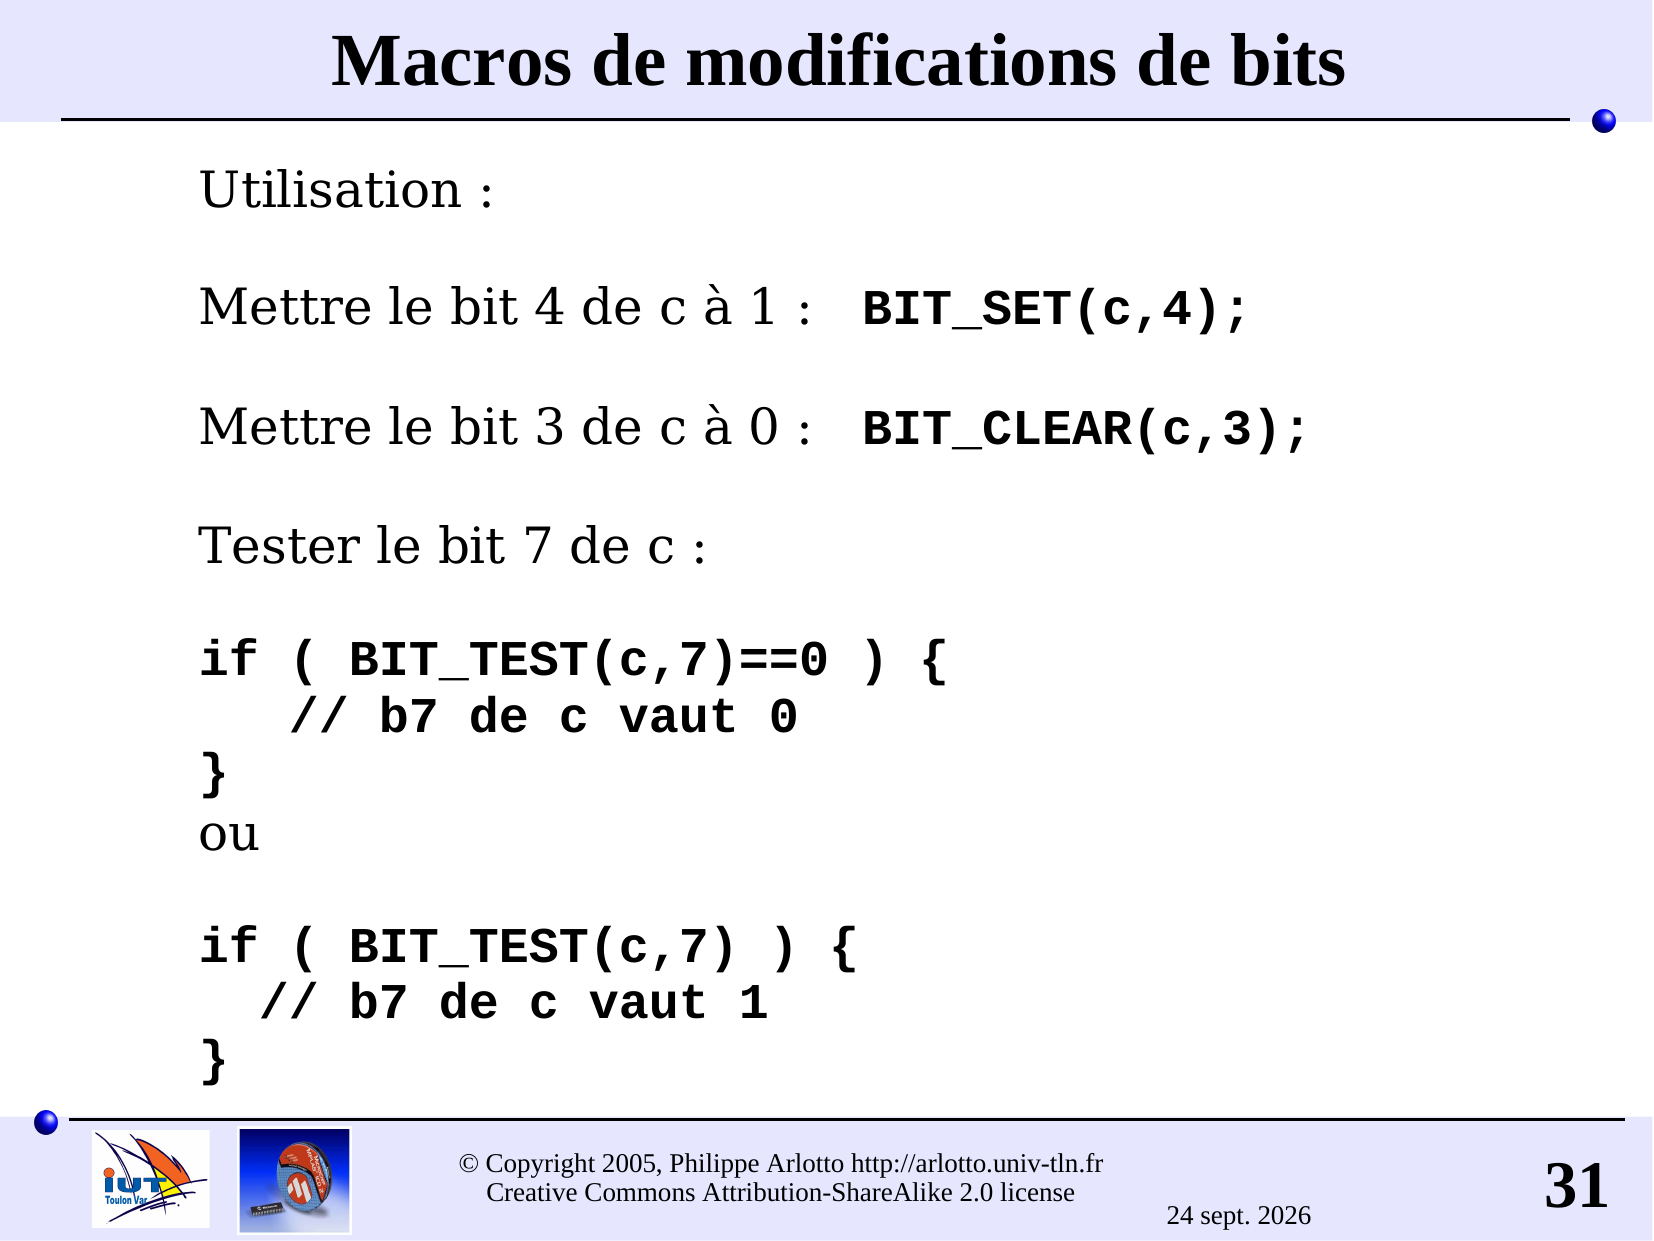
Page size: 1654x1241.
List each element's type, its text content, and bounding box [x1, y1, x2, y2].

picture [237, 1208, 352, 1235]
text_box Utilisation : Mettre le bit 4 de c à 1 : BIT_SET(c,4); Mettre le bit 3 de c à 0 : BIT_CLEAR(c,3); Tester le bit 7 de c : if ( BIT_TEST(c,7)==0 ) { // b7 de c vaut 0 } ou if ( BIT_TEST(c,7) ) { // b7 de c vaut 1 } [198, 161, 1313, 1208]
title Macros de modifications de bits [95, 11, 1585, 110]
